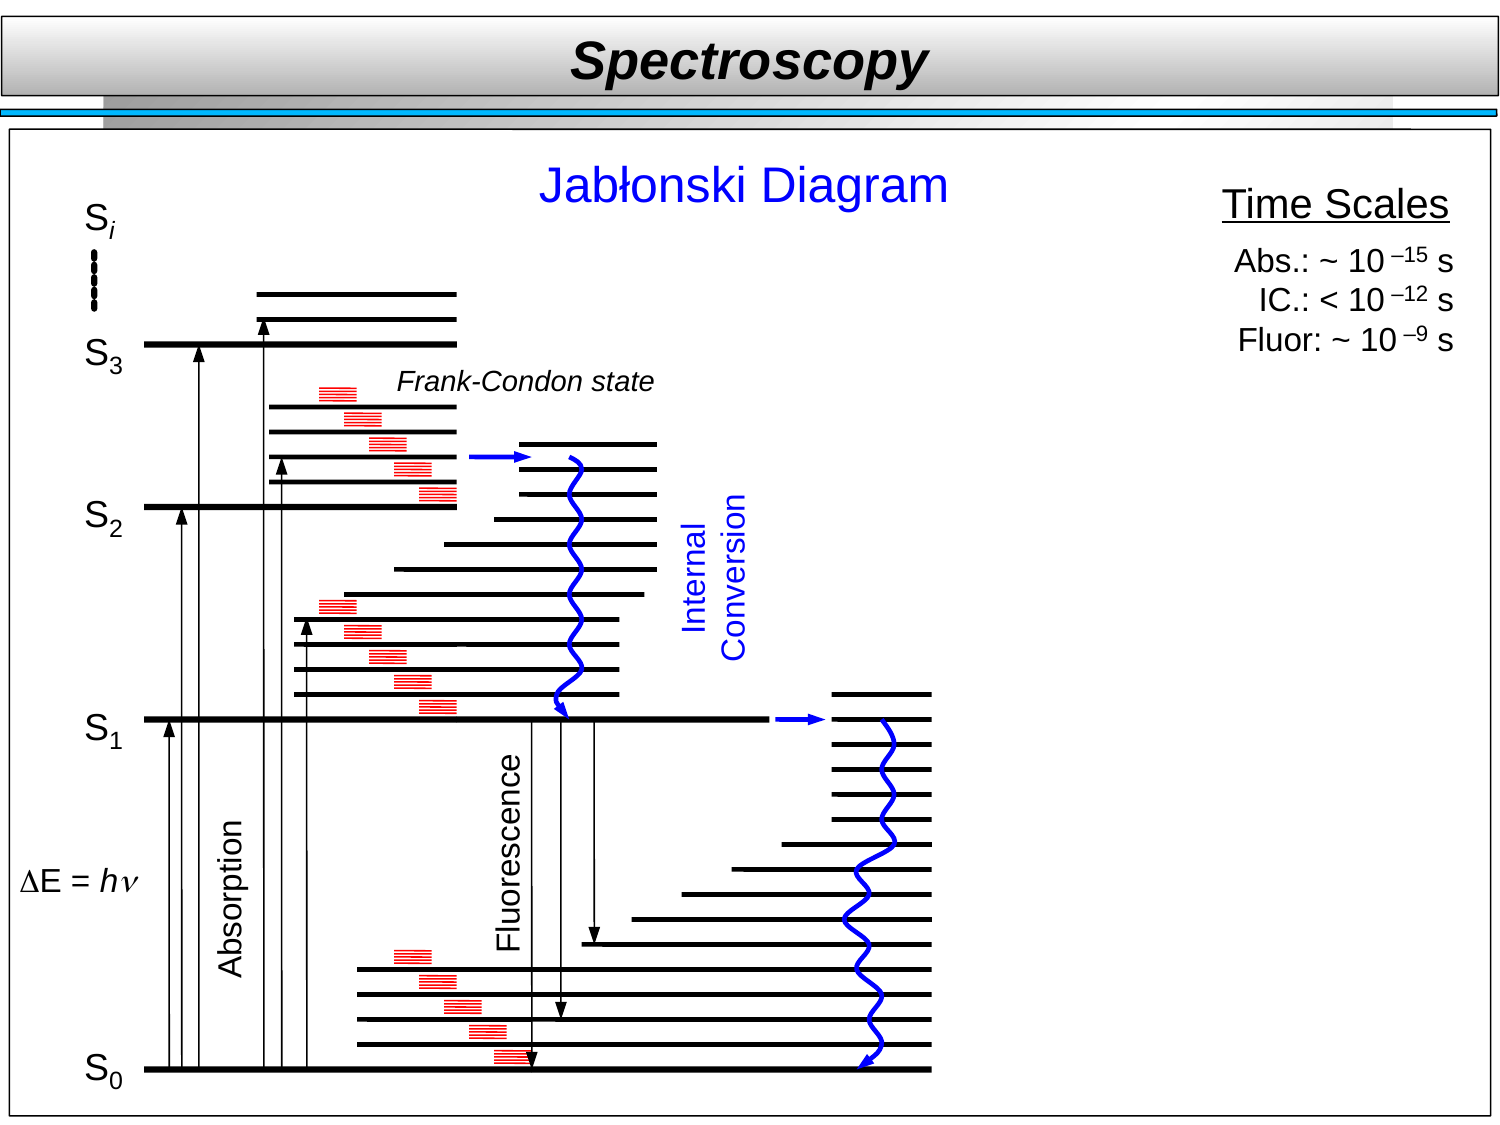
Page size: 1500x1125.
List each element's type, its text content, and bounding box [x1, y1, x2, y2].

text_box S1 [69, 695, 139, 763]
text_box Si [69, 185, 130, 253]
text_box S3 [69, 320, 139, 388]
text_box S0 [69, 1035, 139, 1103]
text_box S2 [69, 482, 139, 550]
title Jabłonski Diagram [106, 132, 1382, 233]
text_box [0, 109, 1497, 117]
text_box Absorption [200, 804, 256, 994]
text_box Spectroscopy [1, 16, 1499, 96]
text_box [9, 129, 1491, 1116]
text_box Time Scales [1206, 168, 1467, 235]
text_box Abs.: ~ 10 –15 s IC.: < 10 –12 s Fluor: ~ 10 –9 s [1219, 231, 1472, 487]
text_box Fluorescence [478, 706, 535, 969]
text_box Frank-Condon state [381, 355, 671, 406]
text_box E = h [4, 851, 152, 907]
text_box Internal Conversion [663, 478, 760, 678]
